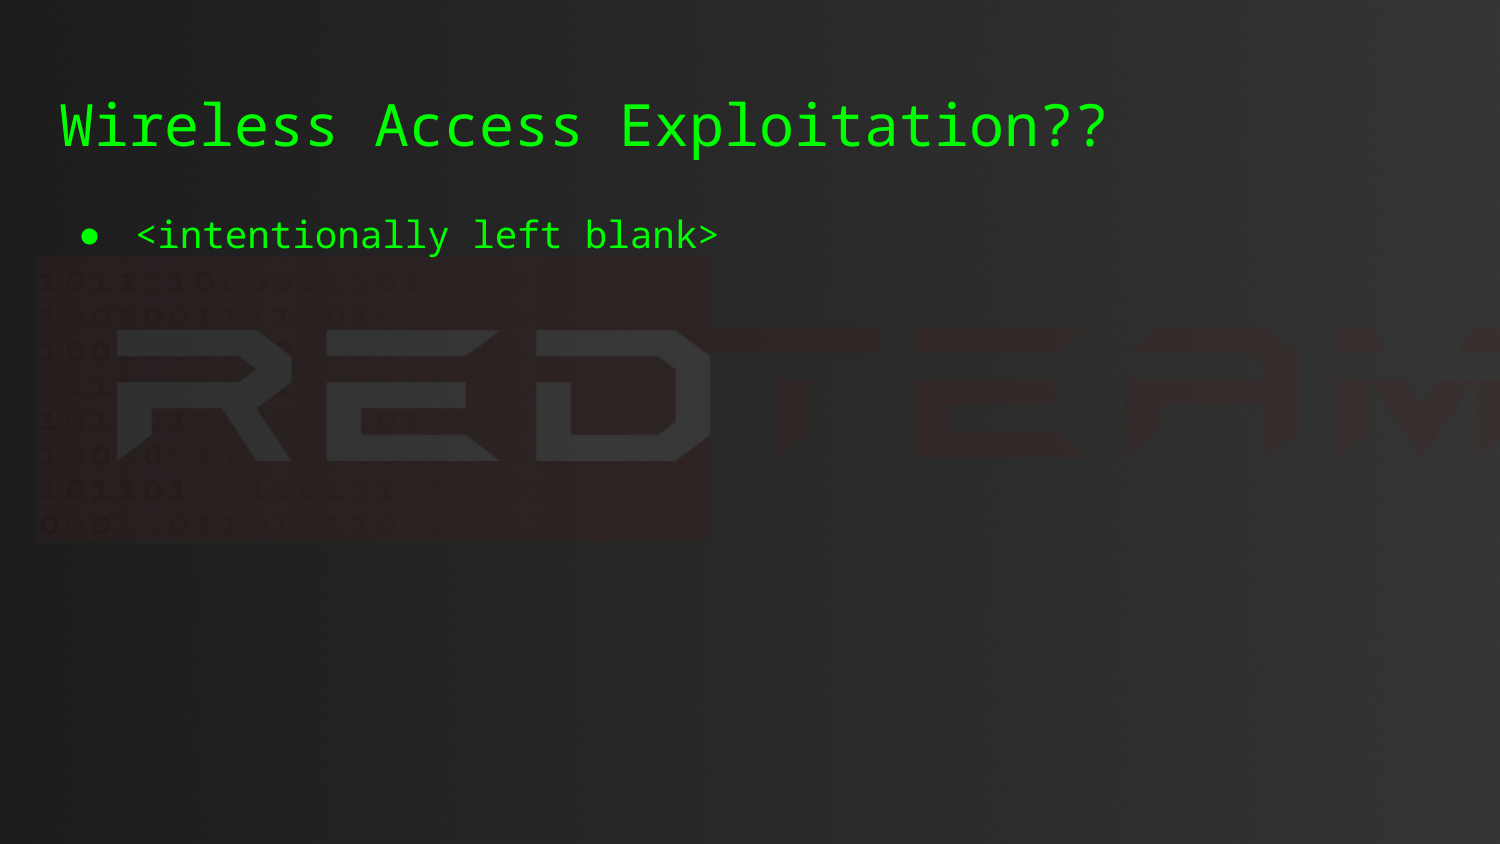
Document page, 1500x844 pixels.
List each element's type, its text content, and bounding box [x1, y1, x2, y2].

title Wireless Access Exploitation?? [44, 72, 1443, 167]
picture [0, 0, 1500, 844]
list <intentionally left blank> [44, 189, 1443, 750]
